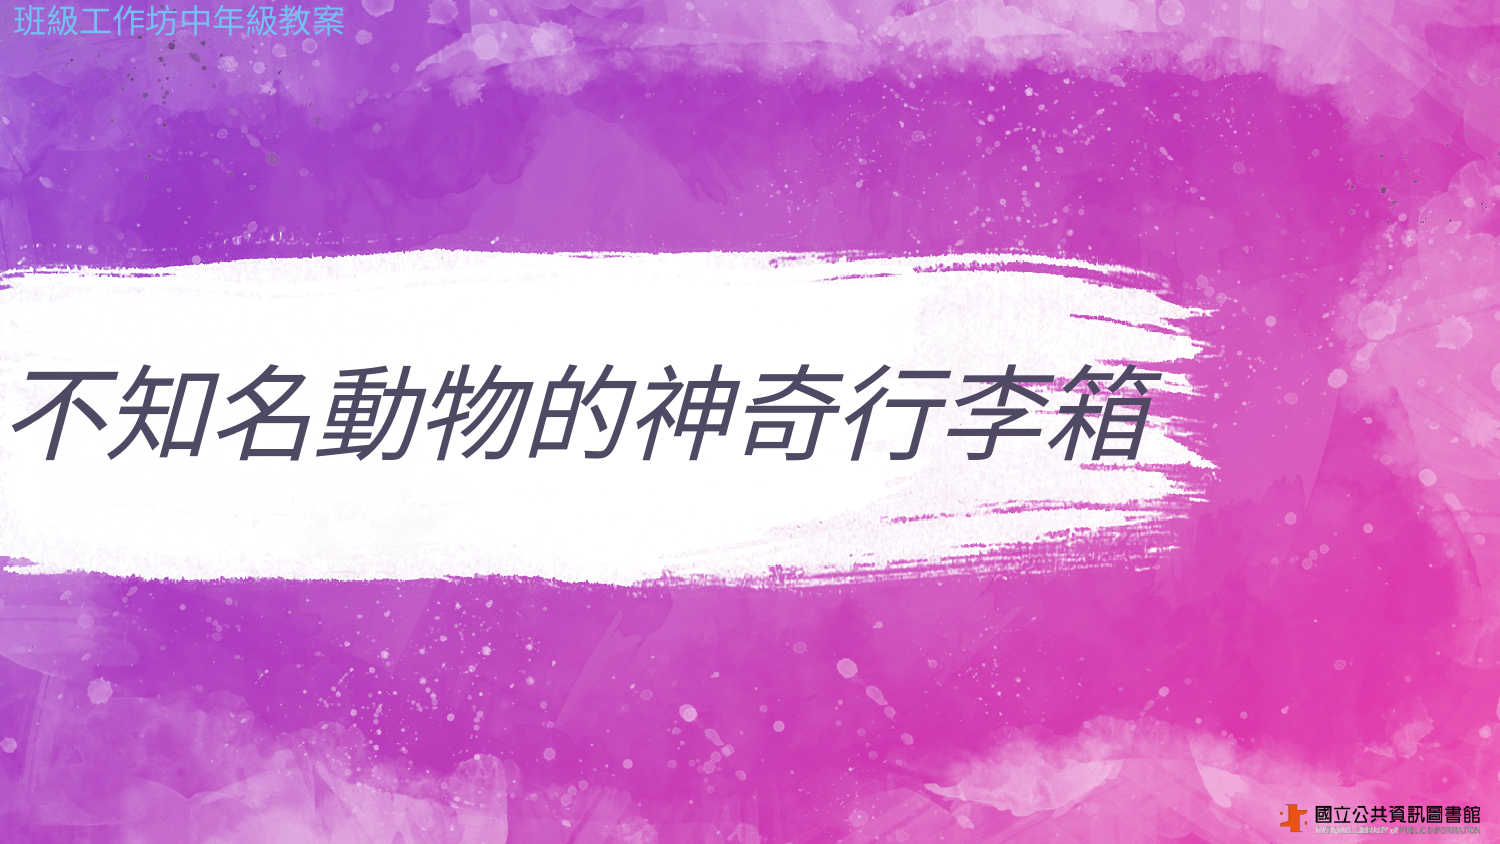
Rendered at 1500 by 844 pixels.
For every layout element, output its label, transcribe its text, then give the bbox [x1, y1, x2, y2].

title 不知名動物的神奇行李箱 [0, 267, 1272, 571]
text_box 班級工作坊中年級教案 [13, 0, 774, 123]
picture [1279, 803, 1481, 834]
